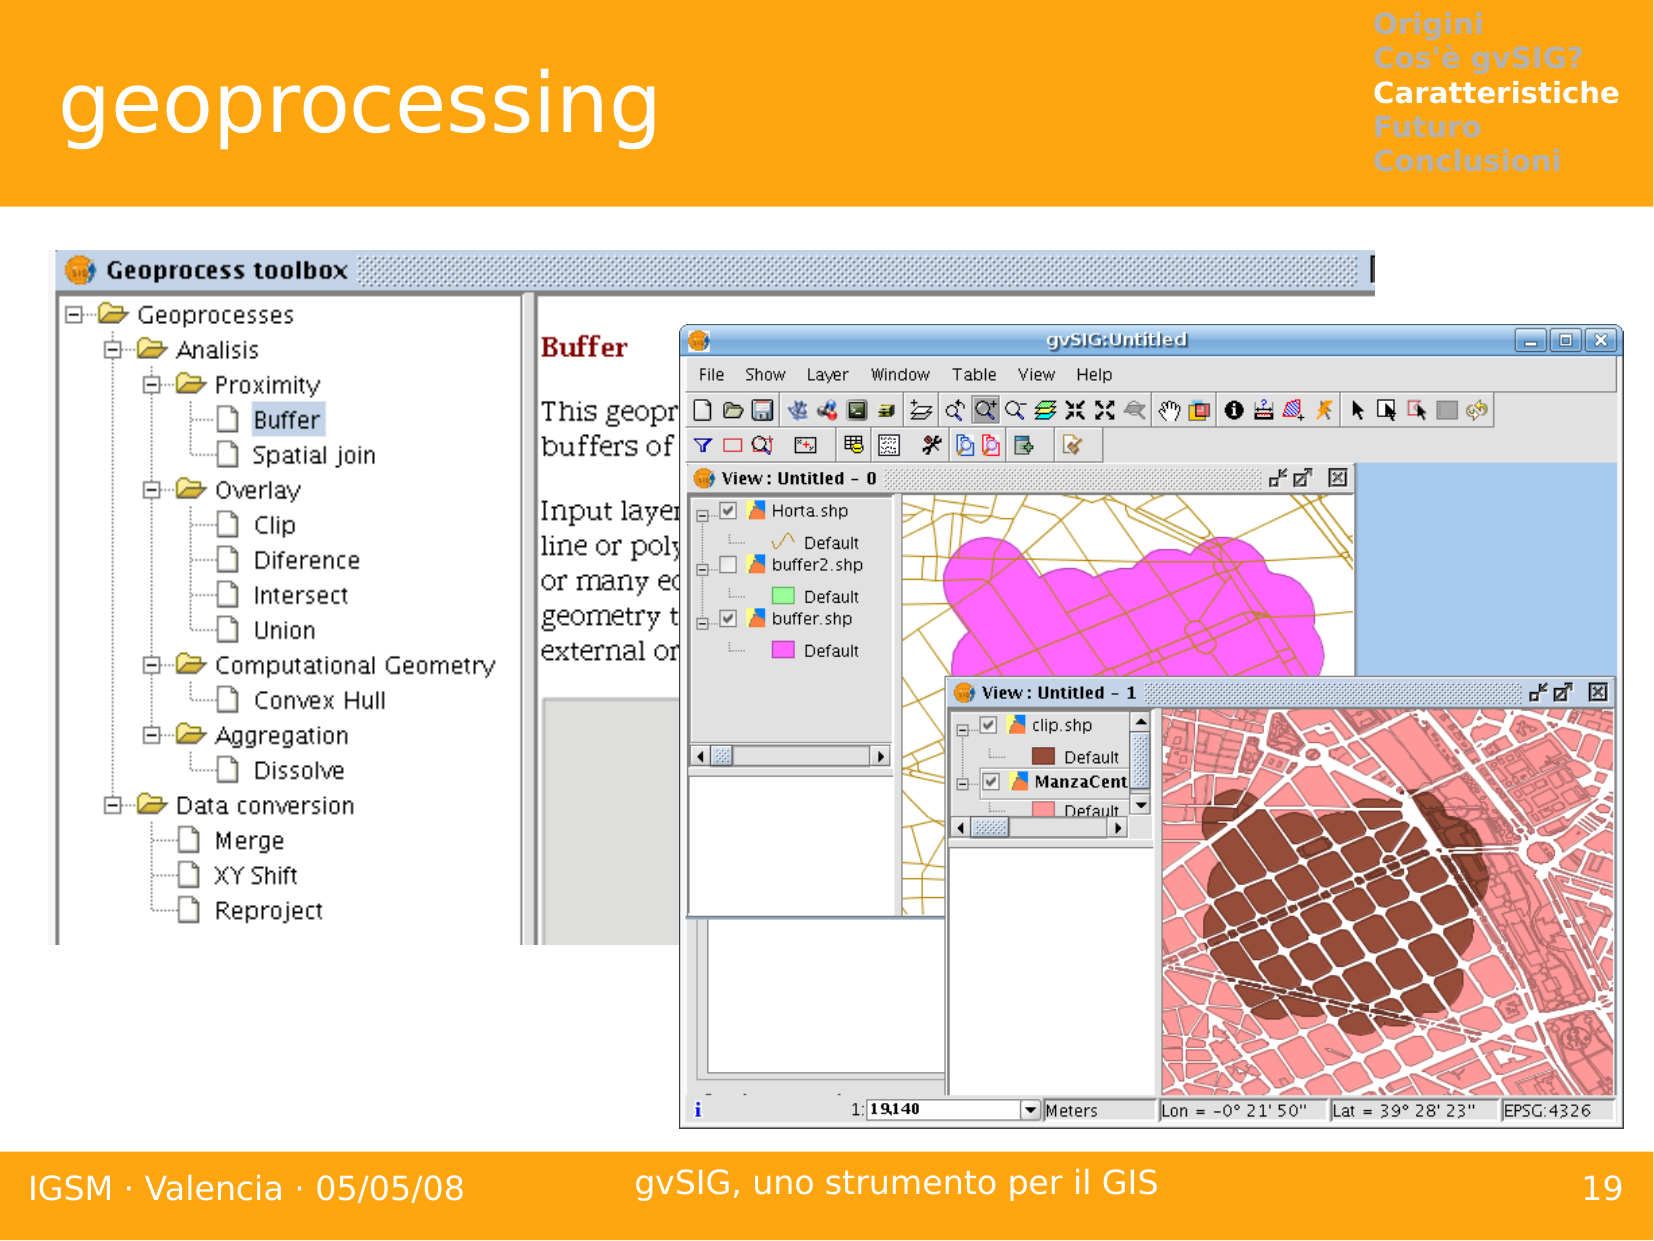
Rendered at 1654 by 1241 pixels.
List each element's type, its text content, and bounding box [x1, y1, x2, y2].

picture [48, 250, 1624, 1130]
title geoprocessing [59, 29, 1358, 178]
text_box Origini Cos'è gvSIG? Caratteristiche Futuro Conclusioni [1358, 0, 1654, 207]
